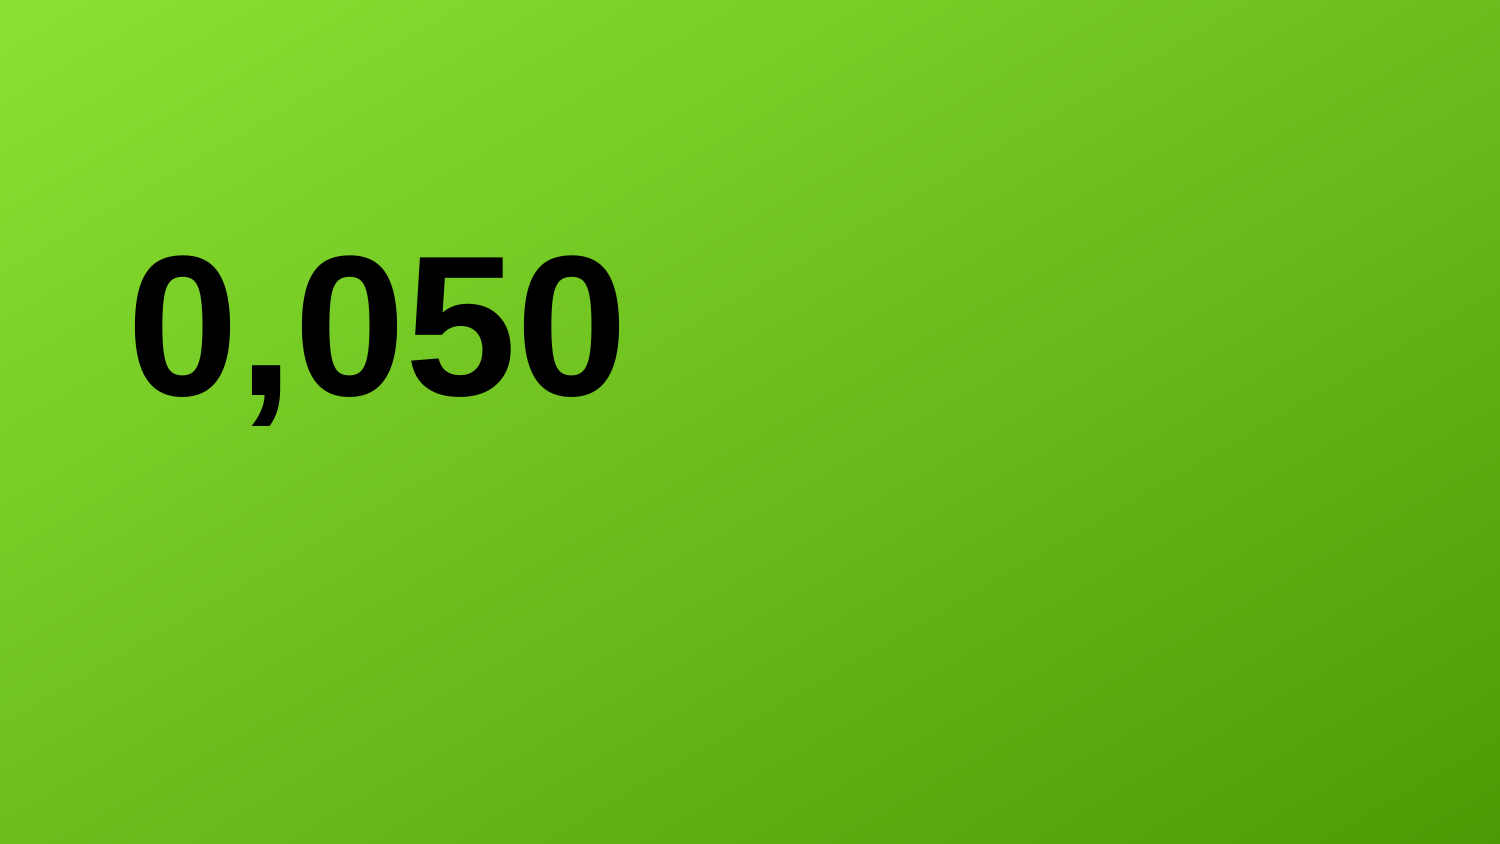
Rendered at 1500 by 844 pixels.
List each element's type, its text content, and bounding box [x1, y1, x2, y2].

title 0,050 [112, 259, 1388, 450]
